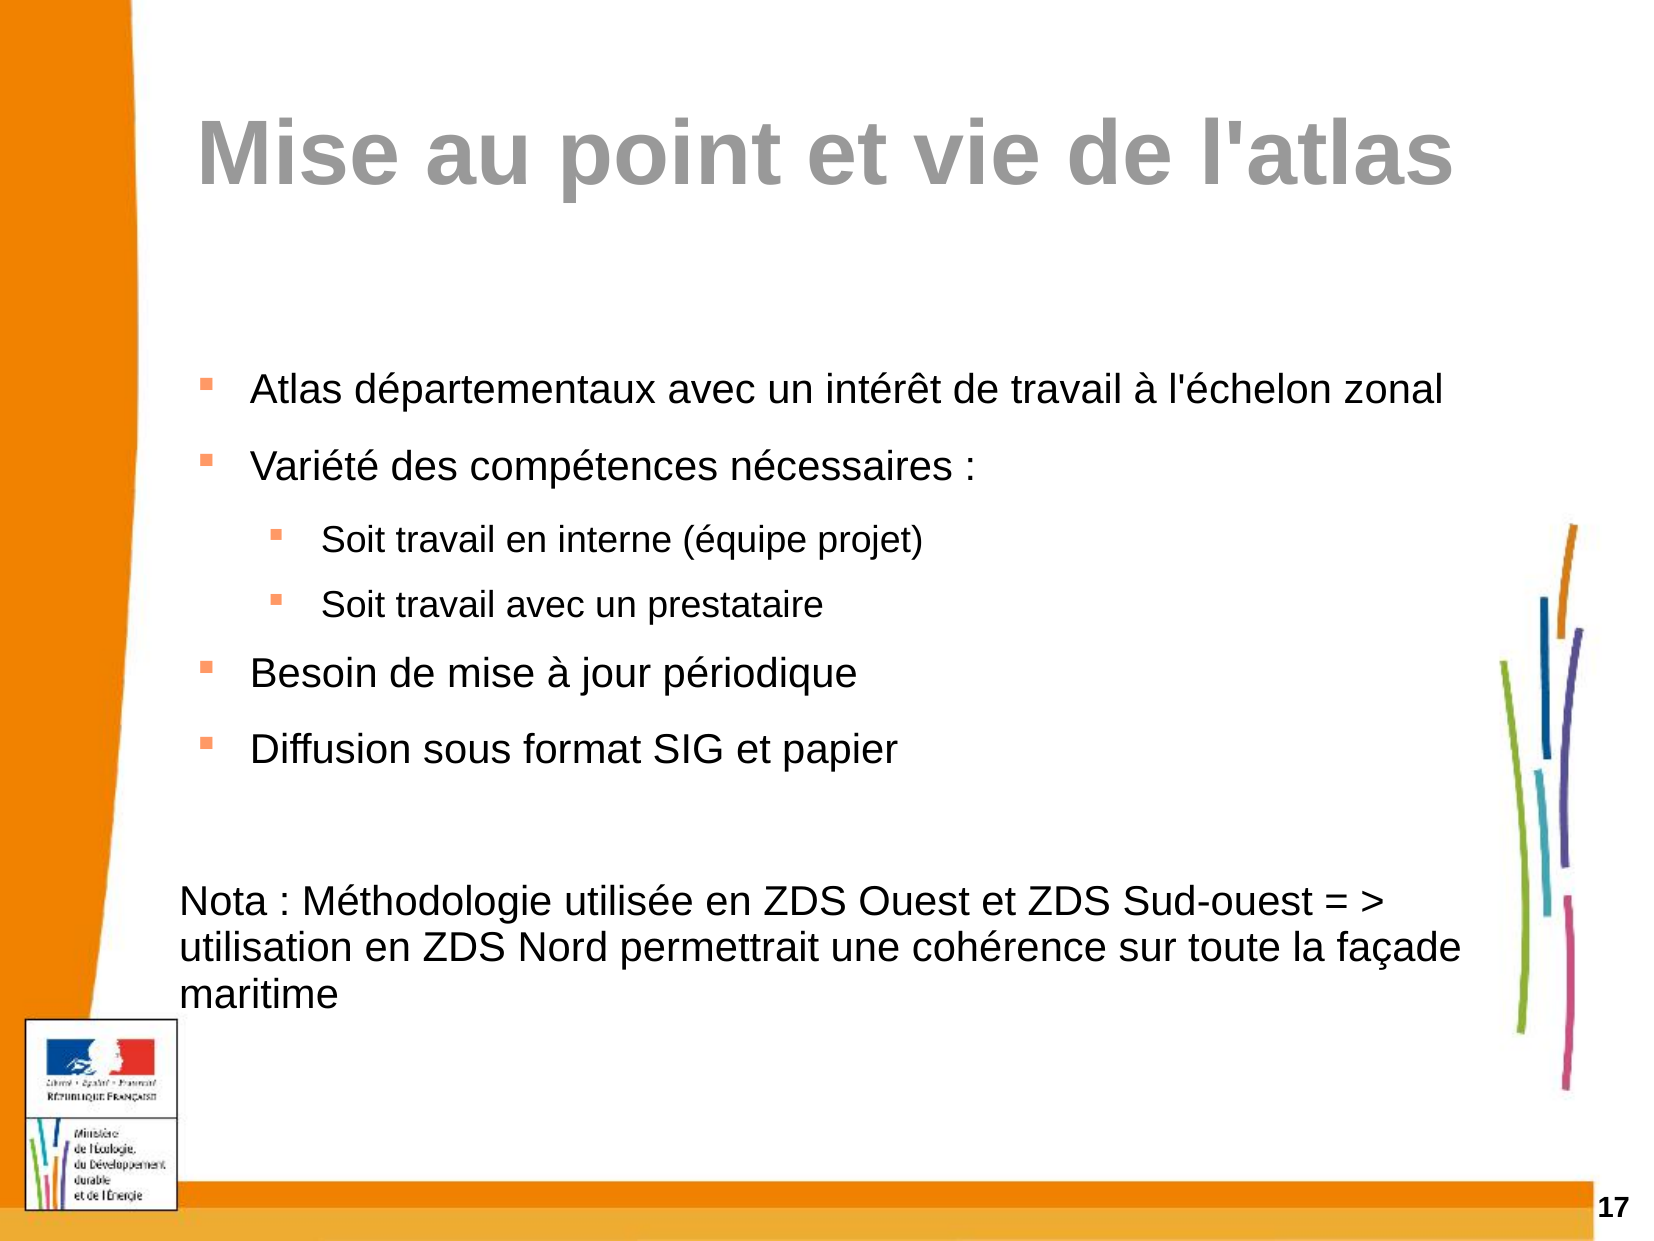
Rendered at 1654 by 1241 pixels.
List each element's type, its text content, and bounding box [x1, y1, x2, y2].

title Mise au point et vie de l'atlas [82, 49, 1571, 257]
list Atlas départementaux avec un intérêt de travail à l'échelon zonal Variété des compétences nécessaires : Soit travail en interne (équipe projet) Soit travail avec un prestataire Besoin de mise à jour périodique Diffusion sous format SIG et papier Nota : Méthodologie utilisée en ZDS Ouest et ZDS Sud-ouest = > utilisation en ZDS Nord permettrait une cohérence sur toute la façade maritime [179, 290, 1509, 1017]
picture [0, 0, 1653, 1241]
